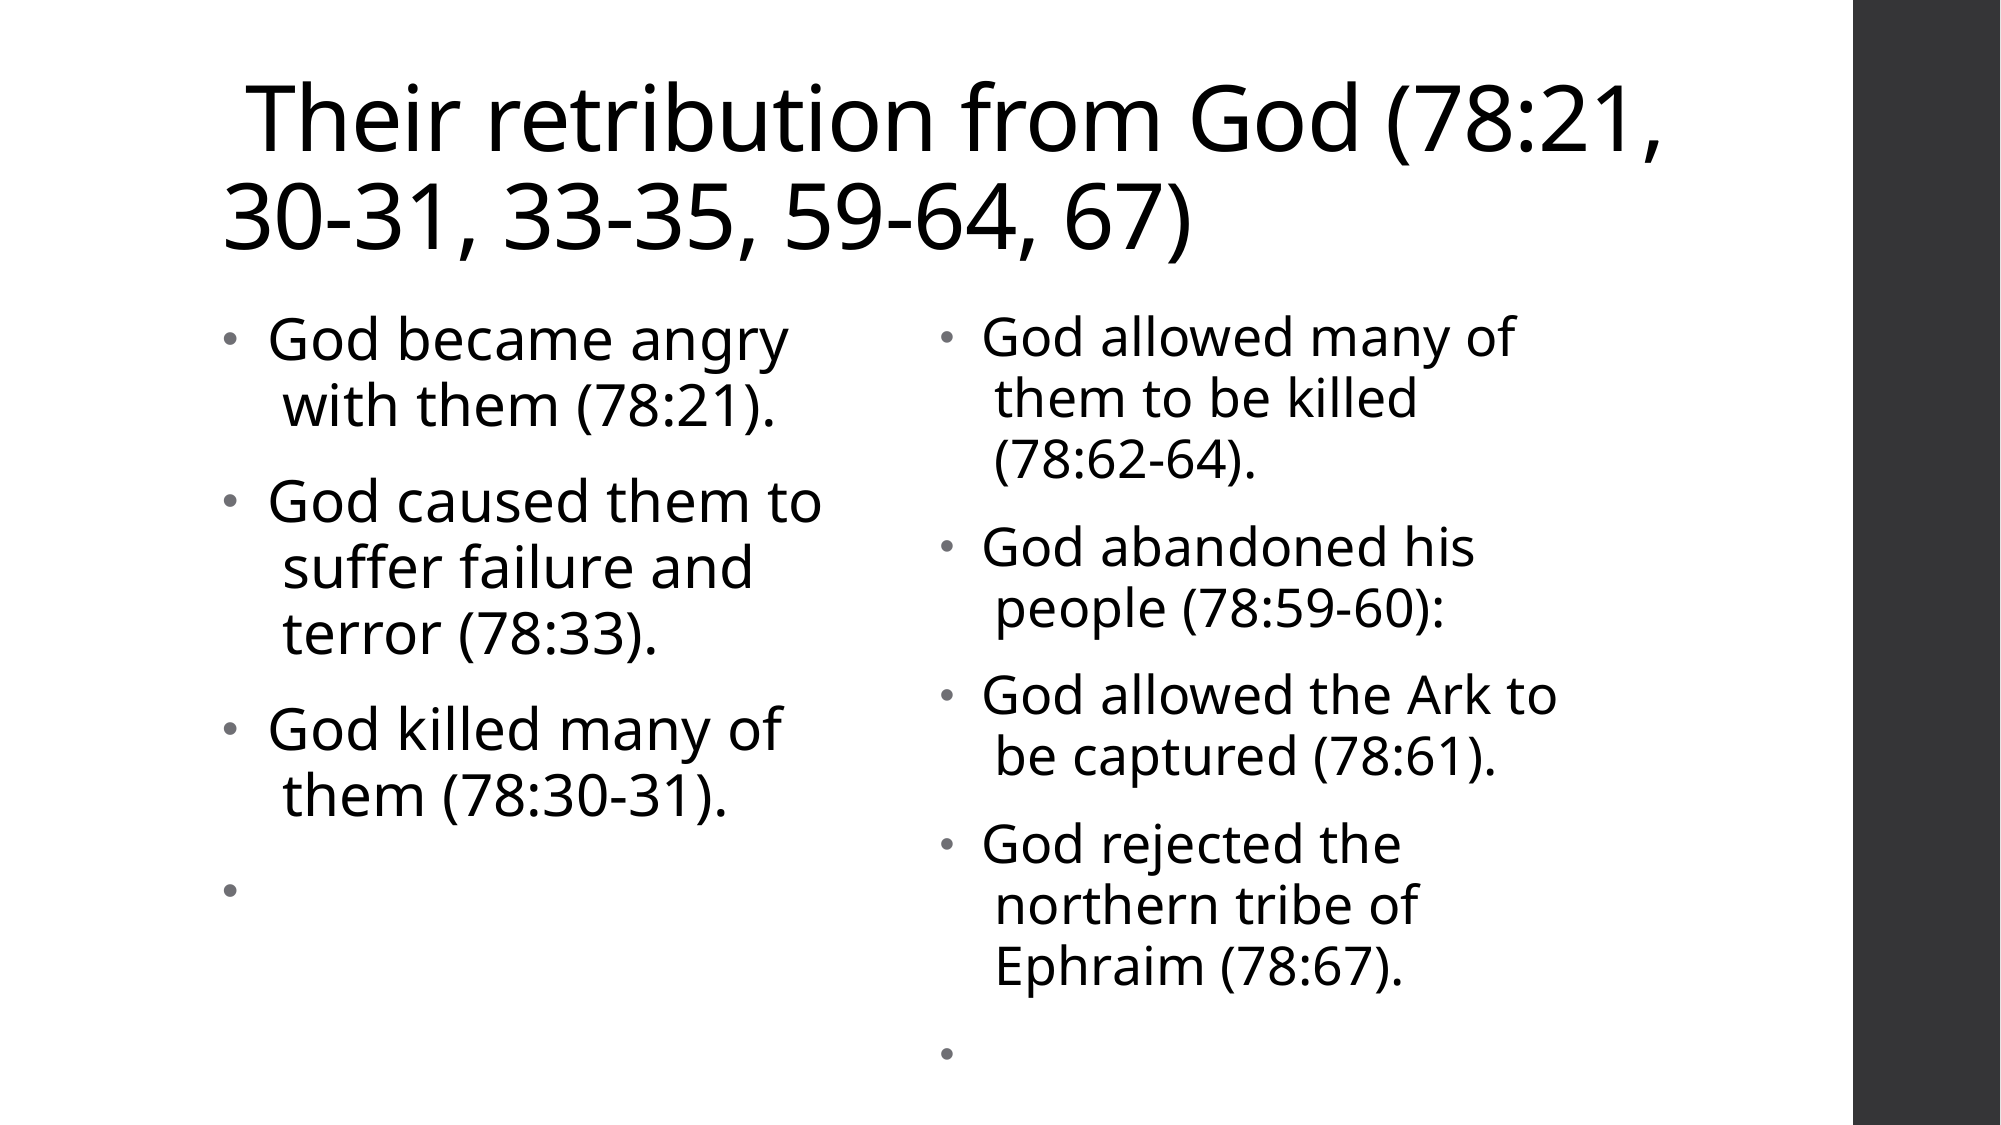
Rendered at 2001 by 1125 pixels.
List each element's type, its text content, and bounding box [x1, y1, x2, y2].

title Their retribution from God (78:21, 30-31, 33-35, 59-64, 67) [206, 60, 1797, 278]
list God became angry with them (78:21). God caused them to suffer failure and terror (78:33). God killed many of them (78:30-31). [207, 299, 900, 1014]
list God allowed many of them to be killed (78:62-64). God abandoned his people (78:59-60): God allowed the Ark to be captured (78:61). God rejected the northern tribe of Ephraim (78:67). [924, 299, 1617, 1014]
